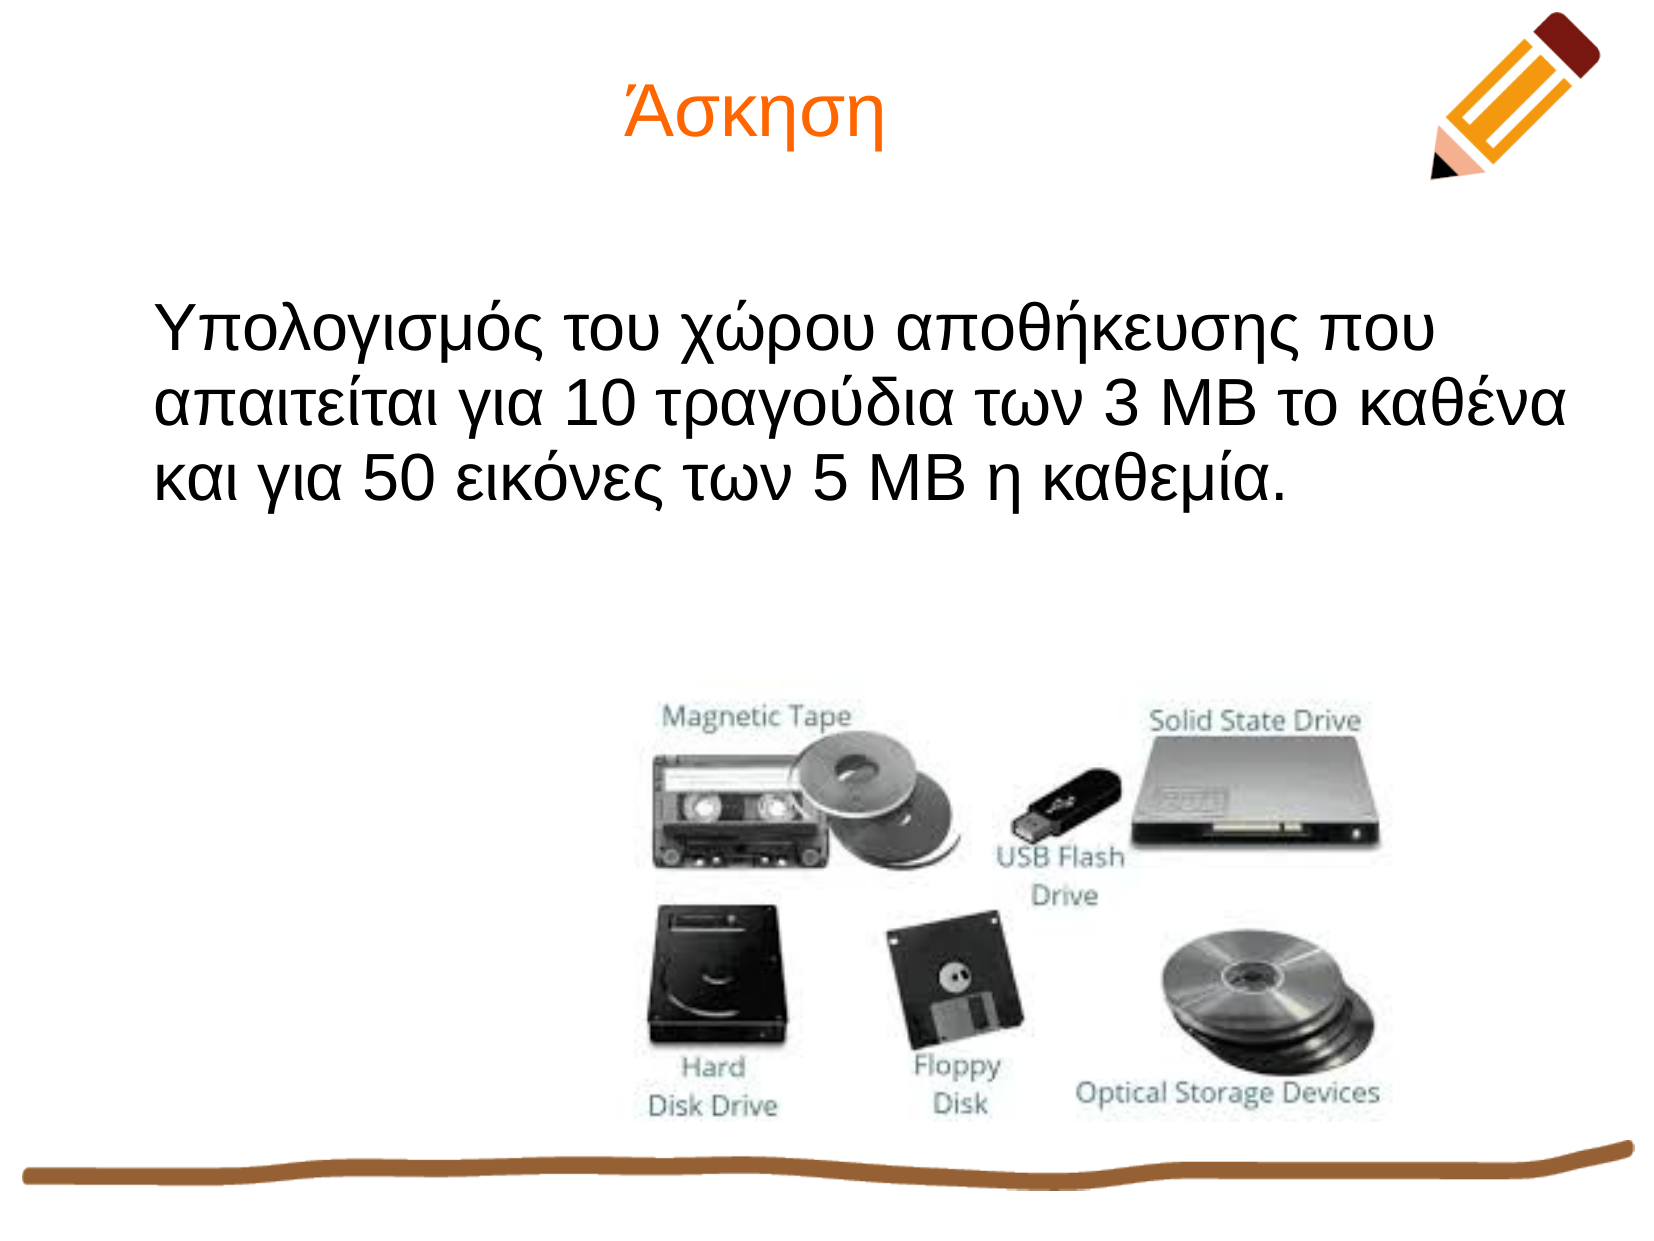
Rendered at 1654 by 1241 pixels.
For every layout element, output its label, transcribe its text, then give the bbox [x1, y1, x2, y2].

picture [22, 1140, 1635, 1191]
title Άσκηση [82, 49, 1430, 172]
picture [1430, 12, 1601, 181]
picture [614, 679, 1401, 1122]
list Υπολογισμός του χώρου αποθήκευσης που απαιτείται για 10 τραγούδια των 3 MB το καθένα και για 50 εικόνες των 5 MB η καθεμία. [82, 290, 1642, 1122]
